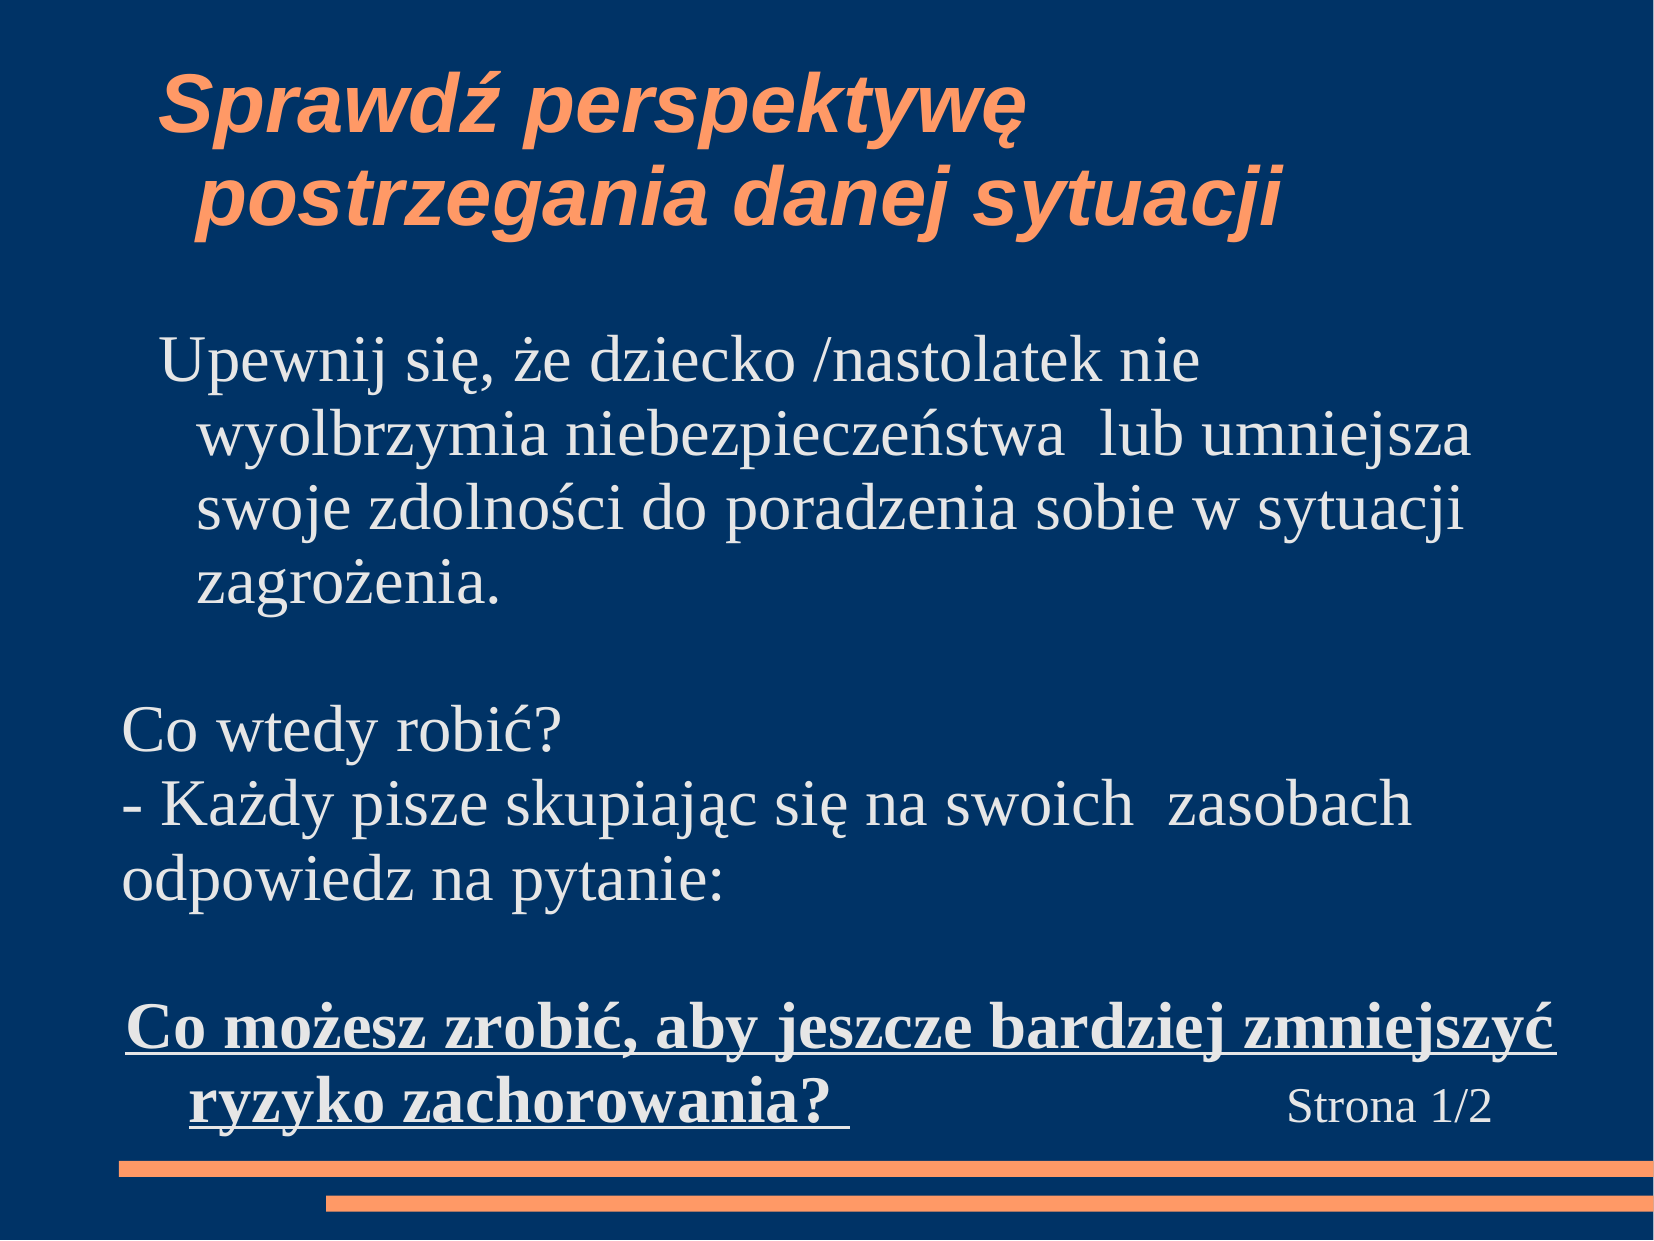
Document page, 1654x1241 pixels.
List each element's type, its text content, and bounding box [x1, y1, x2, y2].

list Upewnij się, że dziecko /nastolatek nie wyolbrzymia niebezpieczeństwa lub umniejsza swoje zdolności do poradzenia sobie w sytuacji zagrożenia. Co wtedy robić? - Każdy pisze skupiając się na swoich zasobach odpowiedz na pytanie: Co możesz zrobić, aby jeszcze bardziej zmniejszyć ryzyko zachorowania? Strona 1/2 [121, 322, 1561, 1137]
title Sprawdź perspektywę postrzegania danej sytuacji [121, 46, 1534, 254]
